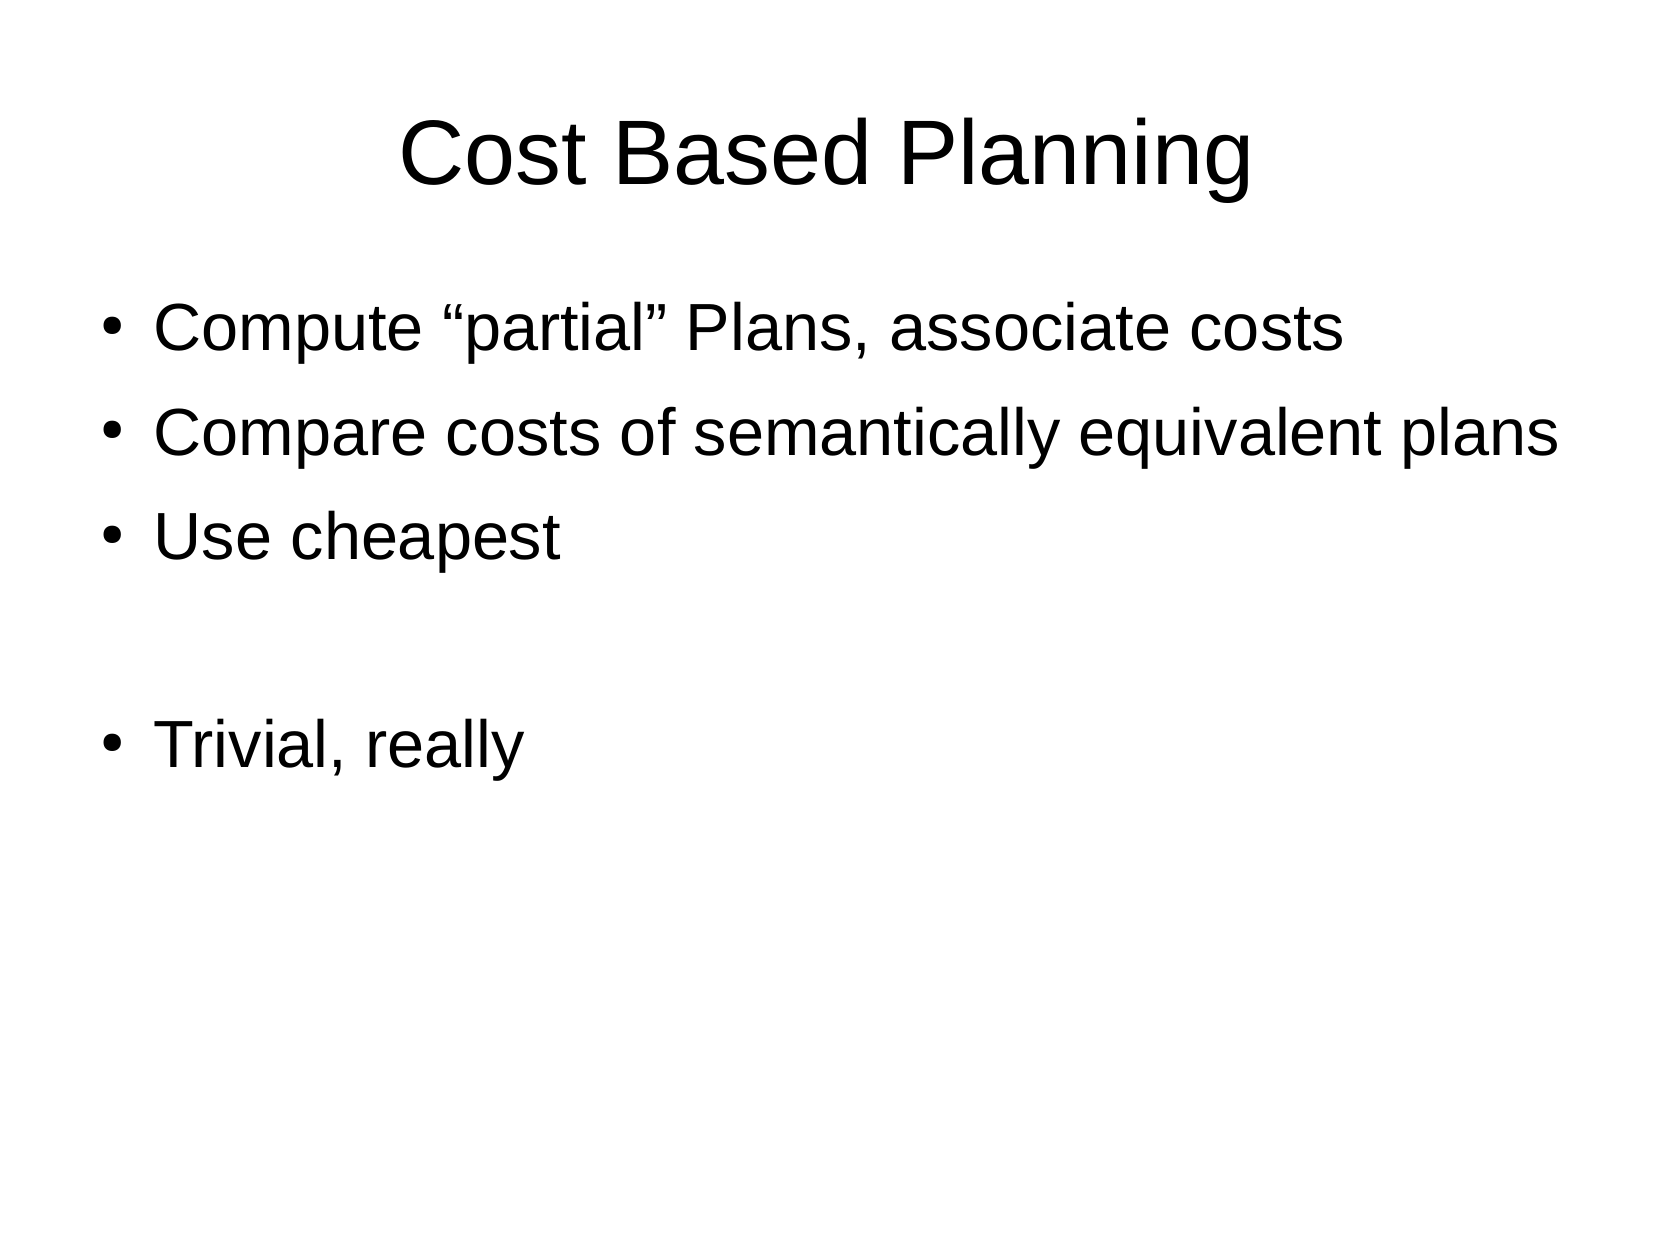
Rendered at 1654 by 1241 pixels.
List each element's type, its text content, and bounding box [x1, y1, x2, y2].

list Compute “partial” Plans, associate costs Compare costs of semantically equivalent plans Use cheapest Trivial, really [82, 290, 1571, 1010]
title Cost Based Planning [82, 49, 1571, 257]
